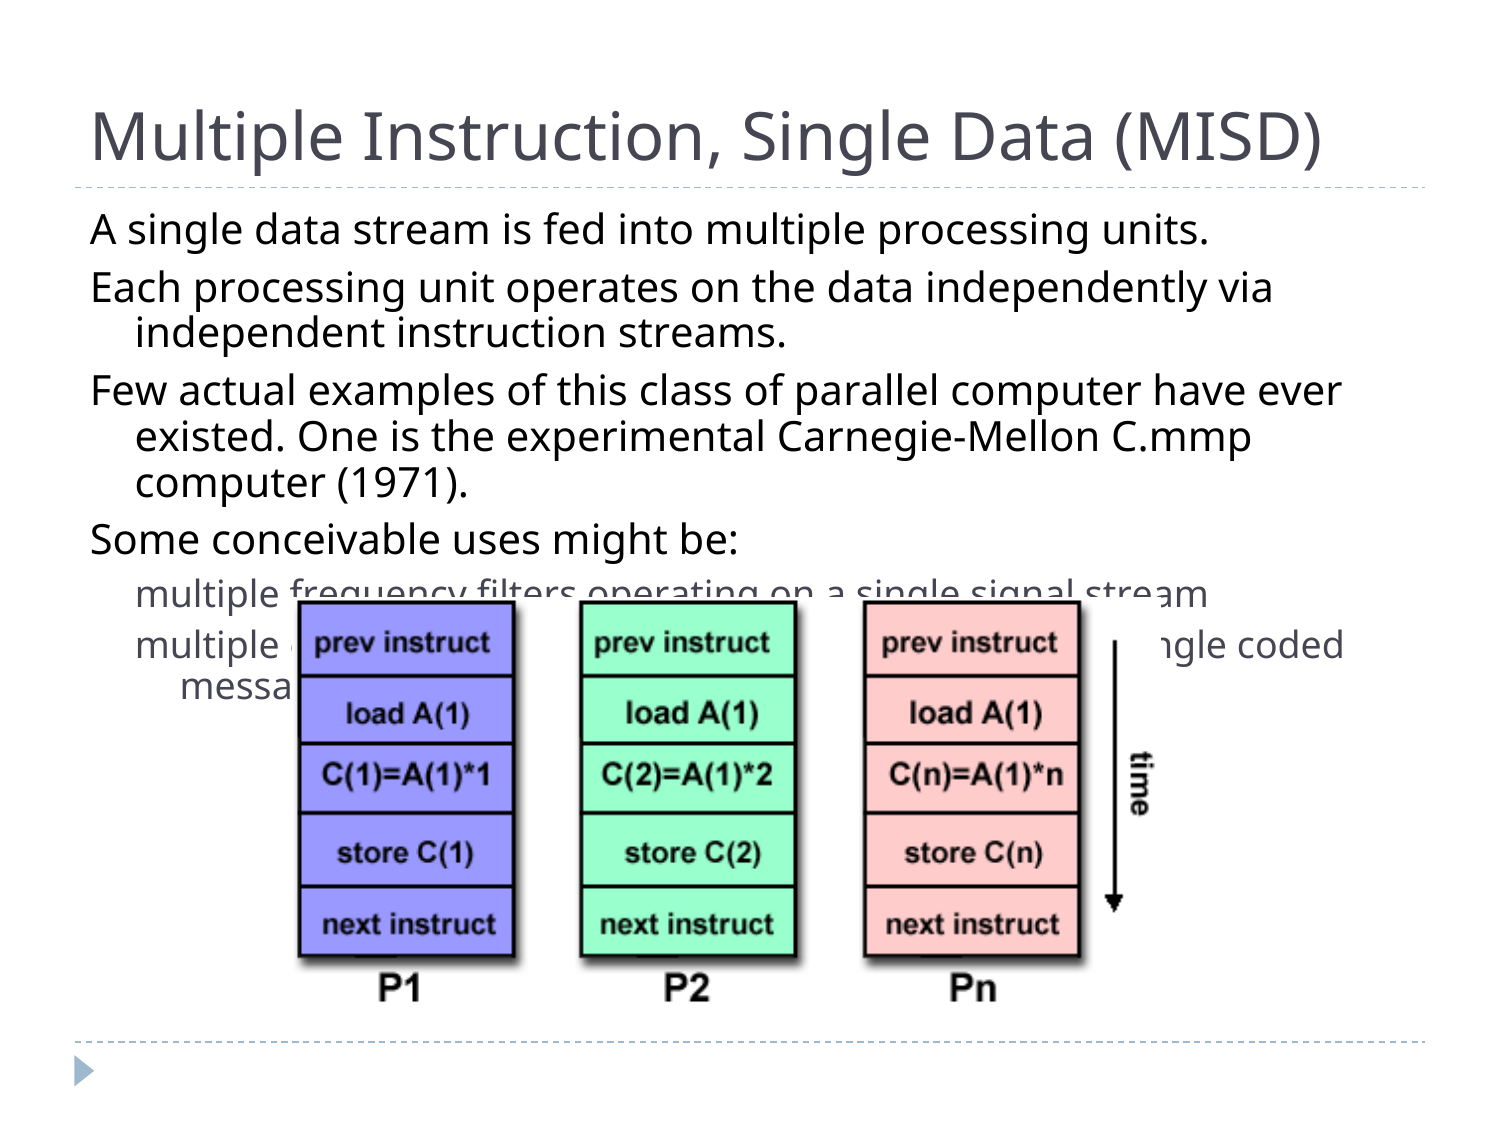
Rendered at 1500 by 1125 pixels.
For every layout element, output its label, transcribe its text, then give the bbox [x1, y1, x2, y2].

picture [292, 597, 1161, 1008]
list A single data stream is fed into multiple processing units. Each processing unit operates on the data independently via independent instruction streams. Few actual examples of this class of parallel computer have ever existed. One is the experimental Carnegie-Mellon C.mmp computer (1971). Some conceivable uses might be: multiple frequency filters operating on a single signal stream multiple cryptography algorithms attempting to crack a single coded message [75, 200, 1426, 638]
title Multiple Instruction, Single Data (MISD) [75, 24, 1426, 188]
